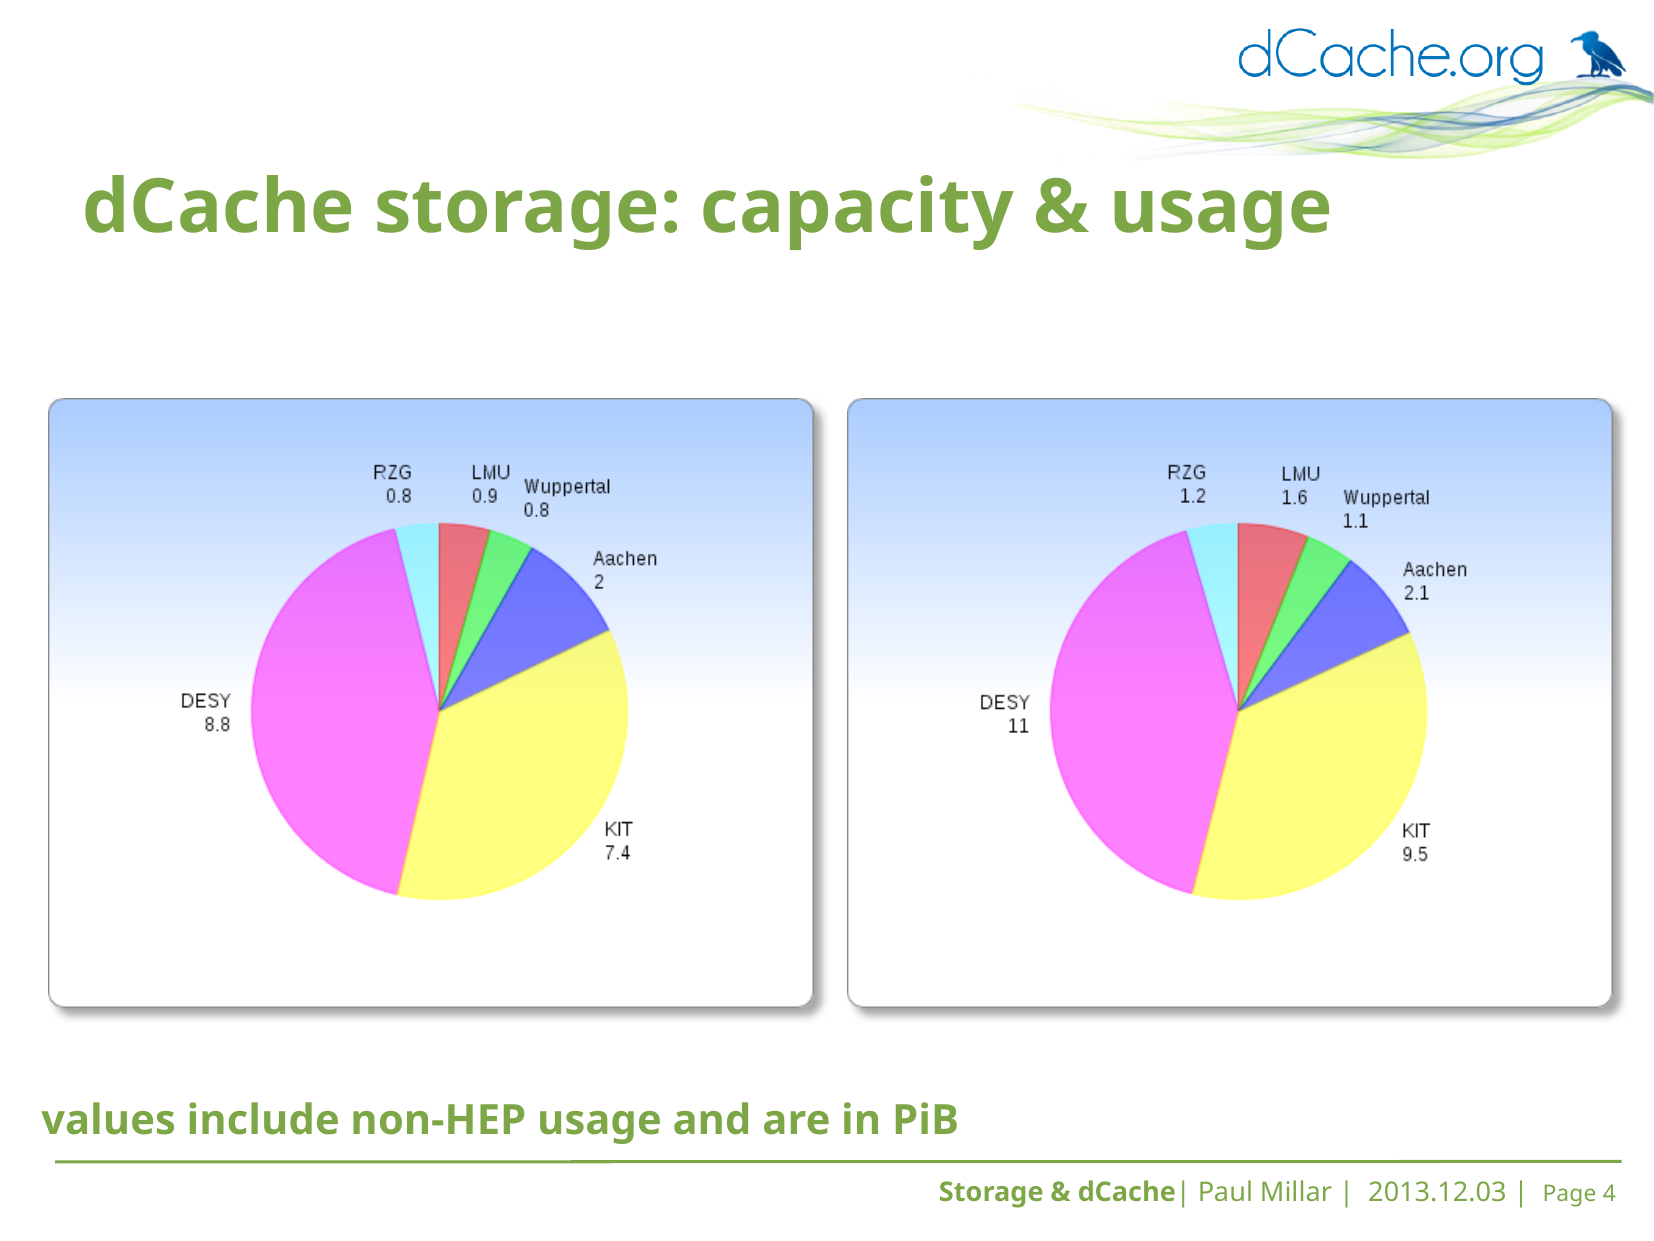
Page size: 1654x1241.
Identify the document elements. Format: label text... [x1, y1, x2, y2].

picture [48, 398, 830, 1024]
title values include non-HEP usage and are in PiB [41, 1073, 1563, 1164]
picture [847, 398, 1629, 1024]
title dCache storage: capacity & usage [82, 156, 1605, 251]
picture [956, 16, 1654, 169]
